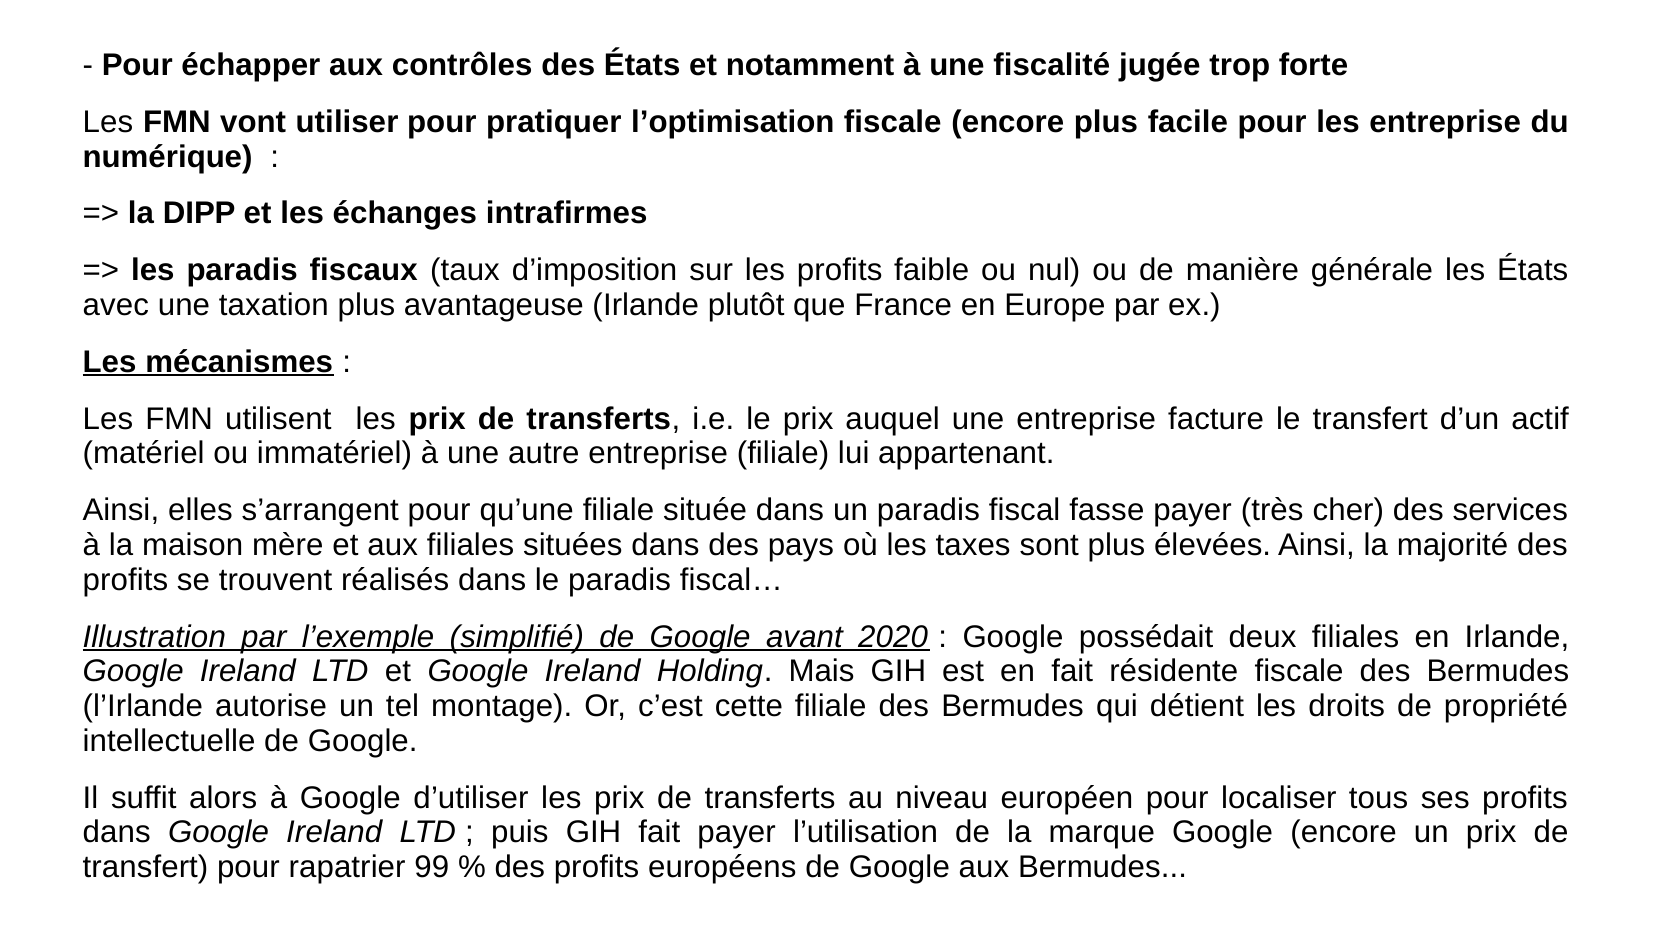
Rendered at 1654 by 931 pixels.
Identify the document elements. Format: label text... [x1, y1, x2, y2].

list - Pour échapper aux contrôles des États et notamment à une fiscalité jugée trop forte Les FMN vont utiliser pour pratiquer l’optimisation fiscale (encore plus facile pour les entreprise du numérique) : => la DIPP et les échanges intrafirmes => les paradis fiscaux (taux d’imposition sur les profits faible ou nul) ou de manière générale les États avec une taxation plus avantageuse (Irlande plutôt que France en Europe par ex.) Les mécanismes : Les FMN utilisent les prix de transferts, i.e. le prix auquel une entreprise facture le transfert d’un actif (matériel ou immatériel) à une autre entreprise (filiale) lui appartenant. Ainsi, elles s’arrangent pour qu’une filiale située dans un paradis fiscal fasse payer (très cher) des services à la maison mère et aux filiales situées dans des pays où les taxes sont plus élevées. Ainsi, la majorité des profits se trouvent réalisés dans le paradis fiscal… Illustration par l’exemple (simplifié) de Google avant 2020 : Google possédait deux filiales en Irlande, Google Ireland LTD et Google Ireland Holding. Mais GIH est en fait résidente fiscale des Bermudes (l’Irlande autorise un tel montage). Or, c’est cette filiale des Bermudes qui détient les droits de propriété intellectuelle de Google. Il suffit alors à Google d’utiliser les prix de transferts au niveau européen pour localiser tous ses profits dans Google Ireland LTD ; puis GIH fait payer l’utilisation de la marque Google (encore un prix de transfert) pour rapatrier 99 % des profits européens de Google aux Bermudes... [82, 47, 1571, 898]
